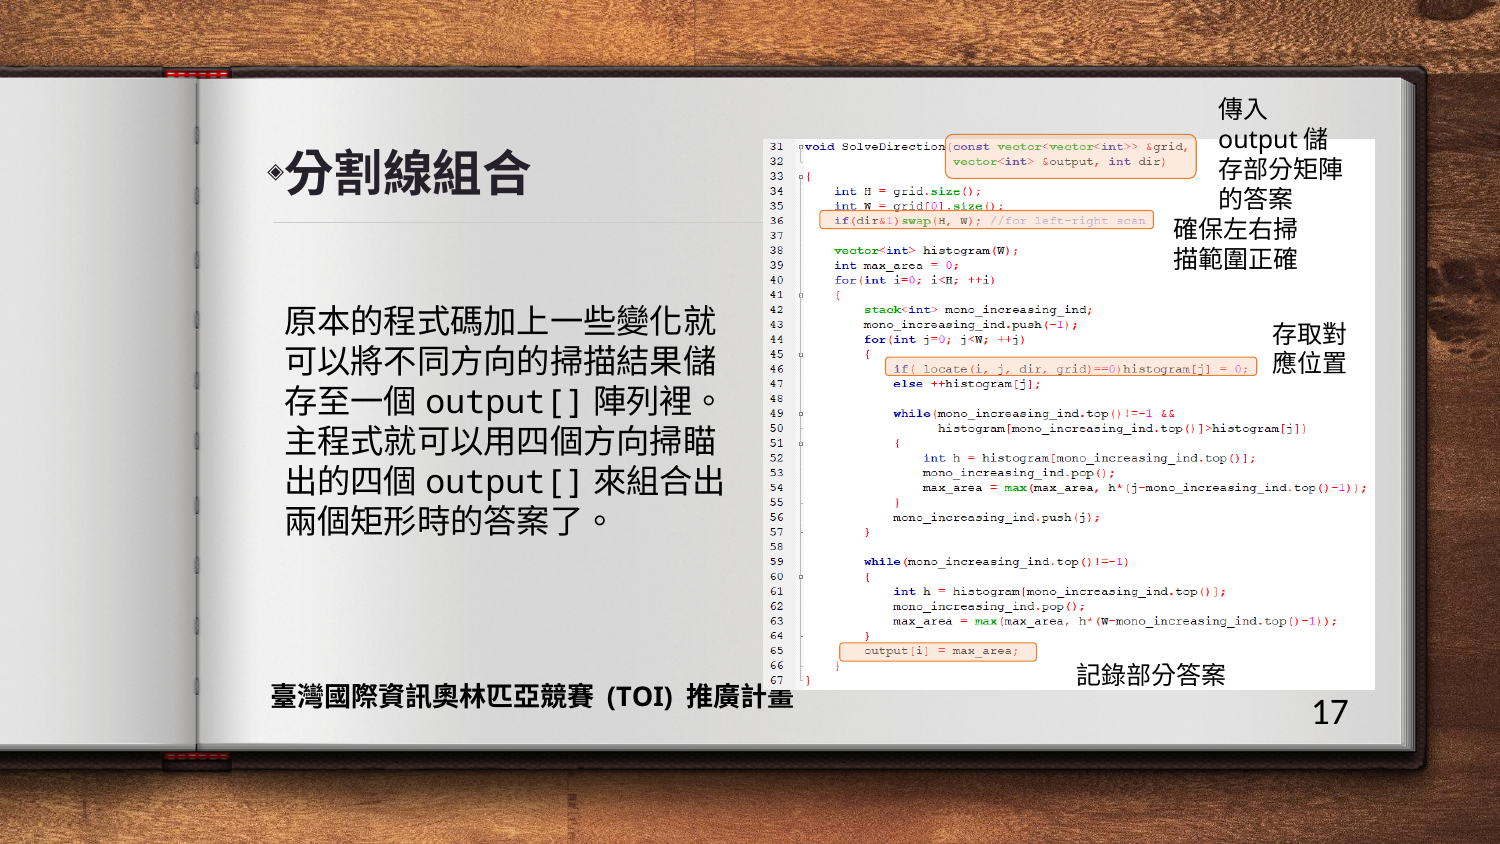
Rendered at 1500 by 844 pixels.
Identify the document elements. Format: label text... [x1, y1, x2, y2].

text_box [945, 134, 1197, 179]
picture [1240, 193, 1279, 205]
text_box 存取對應位置 [1257, 310, 1386, 387]
picture [763, 139, 1375, 690]
text_box 記錄部分答案 [1061, 652, 1246, 698]
text_box 確保左右掃描範圍正確 [1158, 205, 1324, 282]
text_box [819, 210, 1154, 229]
text_box [1295, 672, 1386, 737]
list 分割線組合 [252, 126, 1194, 216]
text_box 原本的程式碼加上一些變化就可以將不同方向的掃描結果儲存至一個output[]陣列裡。 主程式就可以用四個方向掃瞄出的四個output[]來組合出兩個矩形時的答案了。 [269, 293, 751, 592]
text_box [885, 357, 1257, 376]
text_box 傳入output儲存部分矩陣的答案 [1203, 86, 1369, 193]
text_box [839, 642, 1037, 662]
picture [1229, 193, 1239, 205]
